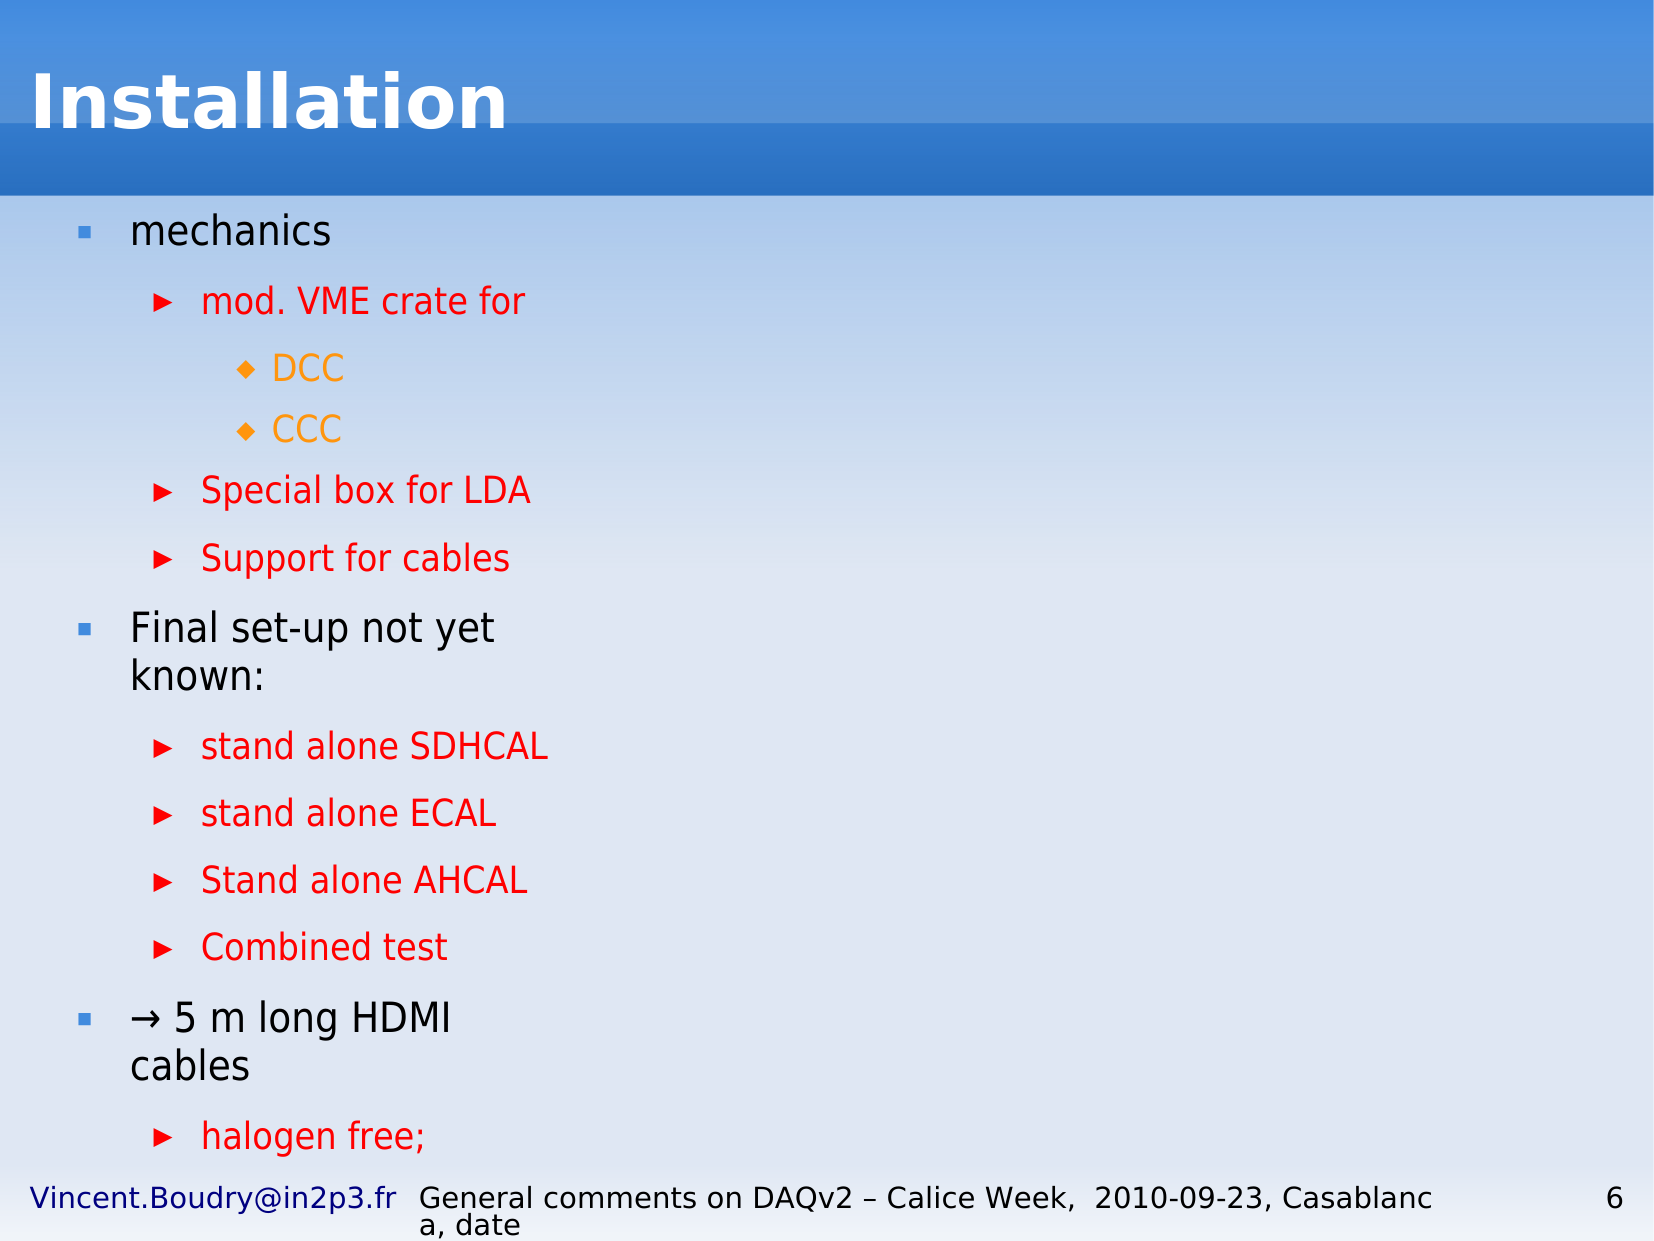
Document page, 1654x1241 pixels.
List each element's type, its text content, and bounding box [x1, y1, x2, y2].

list mechanics mod. VME crate for DCC CCC Special box for LDA Support for cables Final set-up not yet known: stand alone SDHCAL stand alone ECAL Stand alone AHCAL Combined test → 5 m long HDMI cables halogen free; [59, 206, 562, 1159]
title Installation [29, 0, 1654, 207]
picture [0, 0, 1654, 1241]
